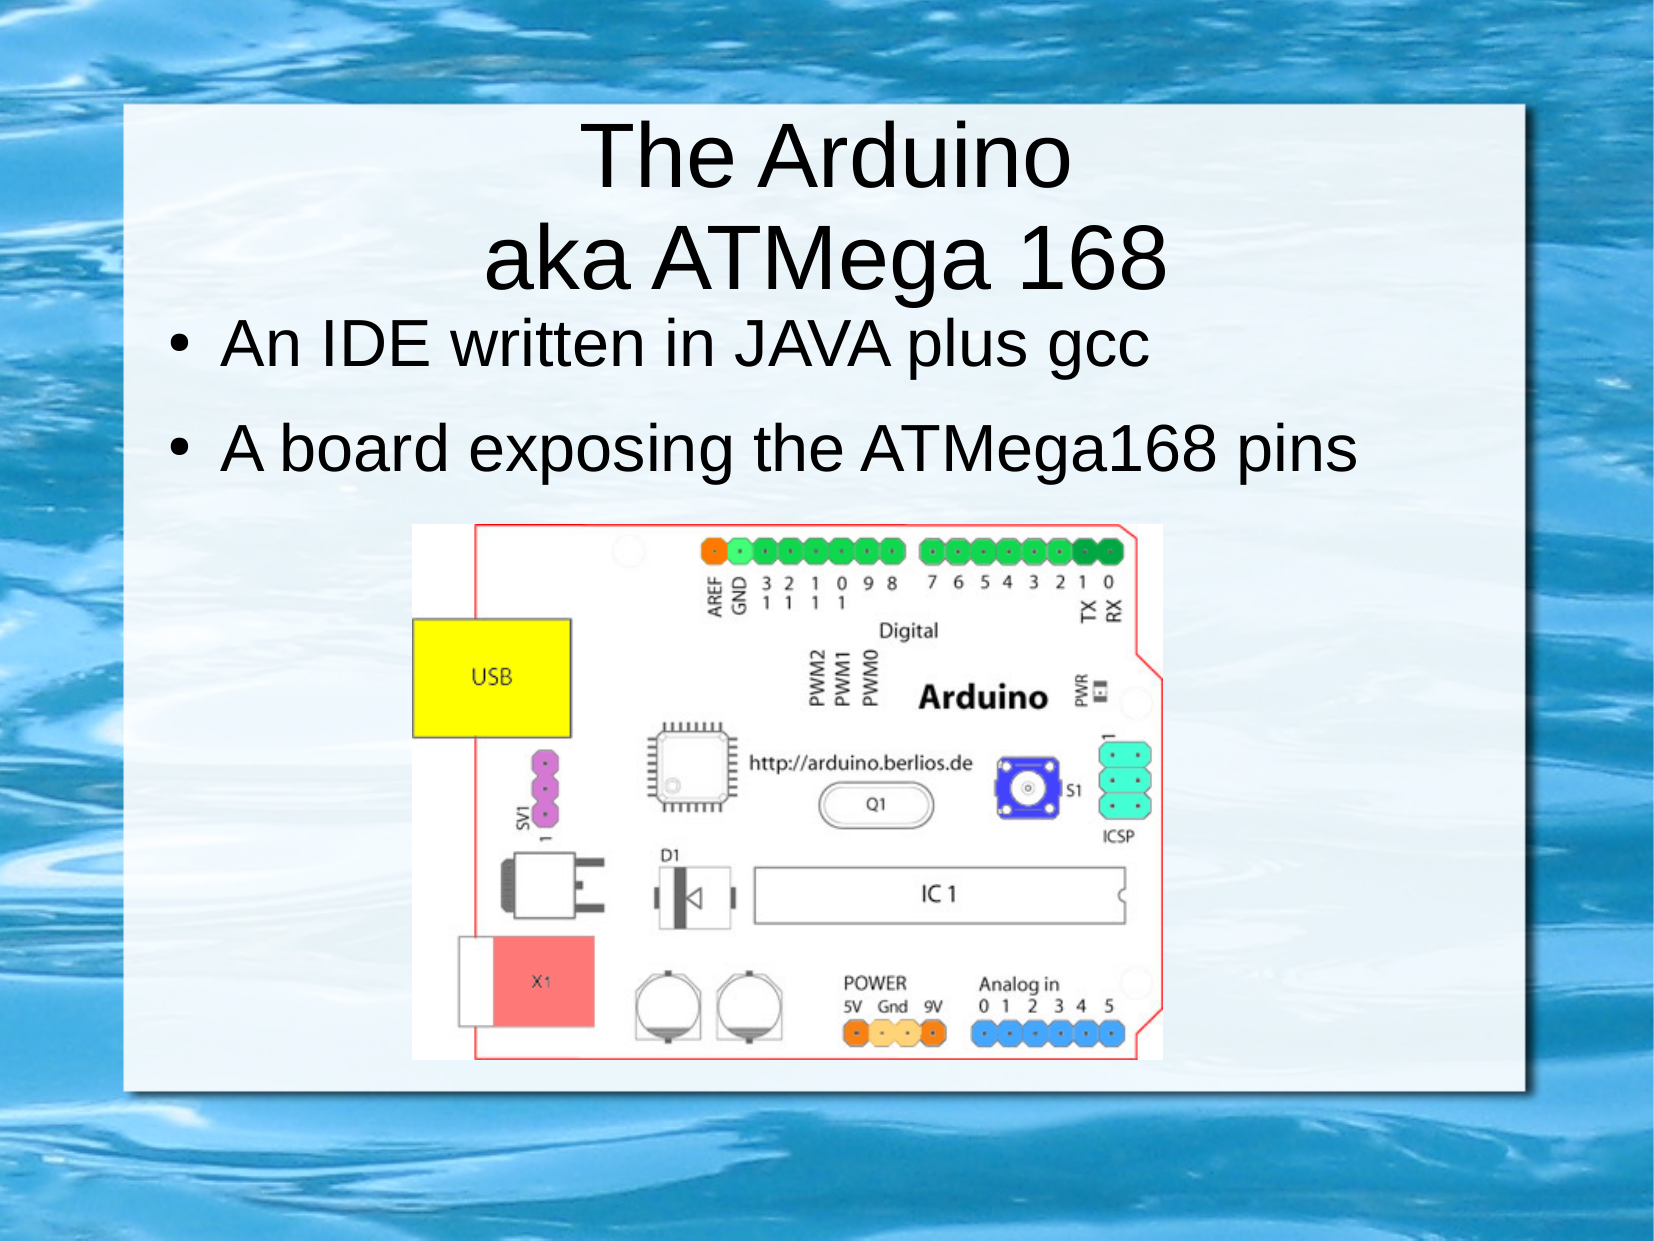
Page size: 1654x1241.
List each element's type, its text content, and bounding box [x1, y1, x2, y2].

title The Arduino aka ATMega 168 [147, 104, 1506, 310]
picture [0, 0, 1654, 1241]
list An IDE written in JAVA plus gcc A board exposing the ATMega168 pins [150, 306, 1639, 1126]
